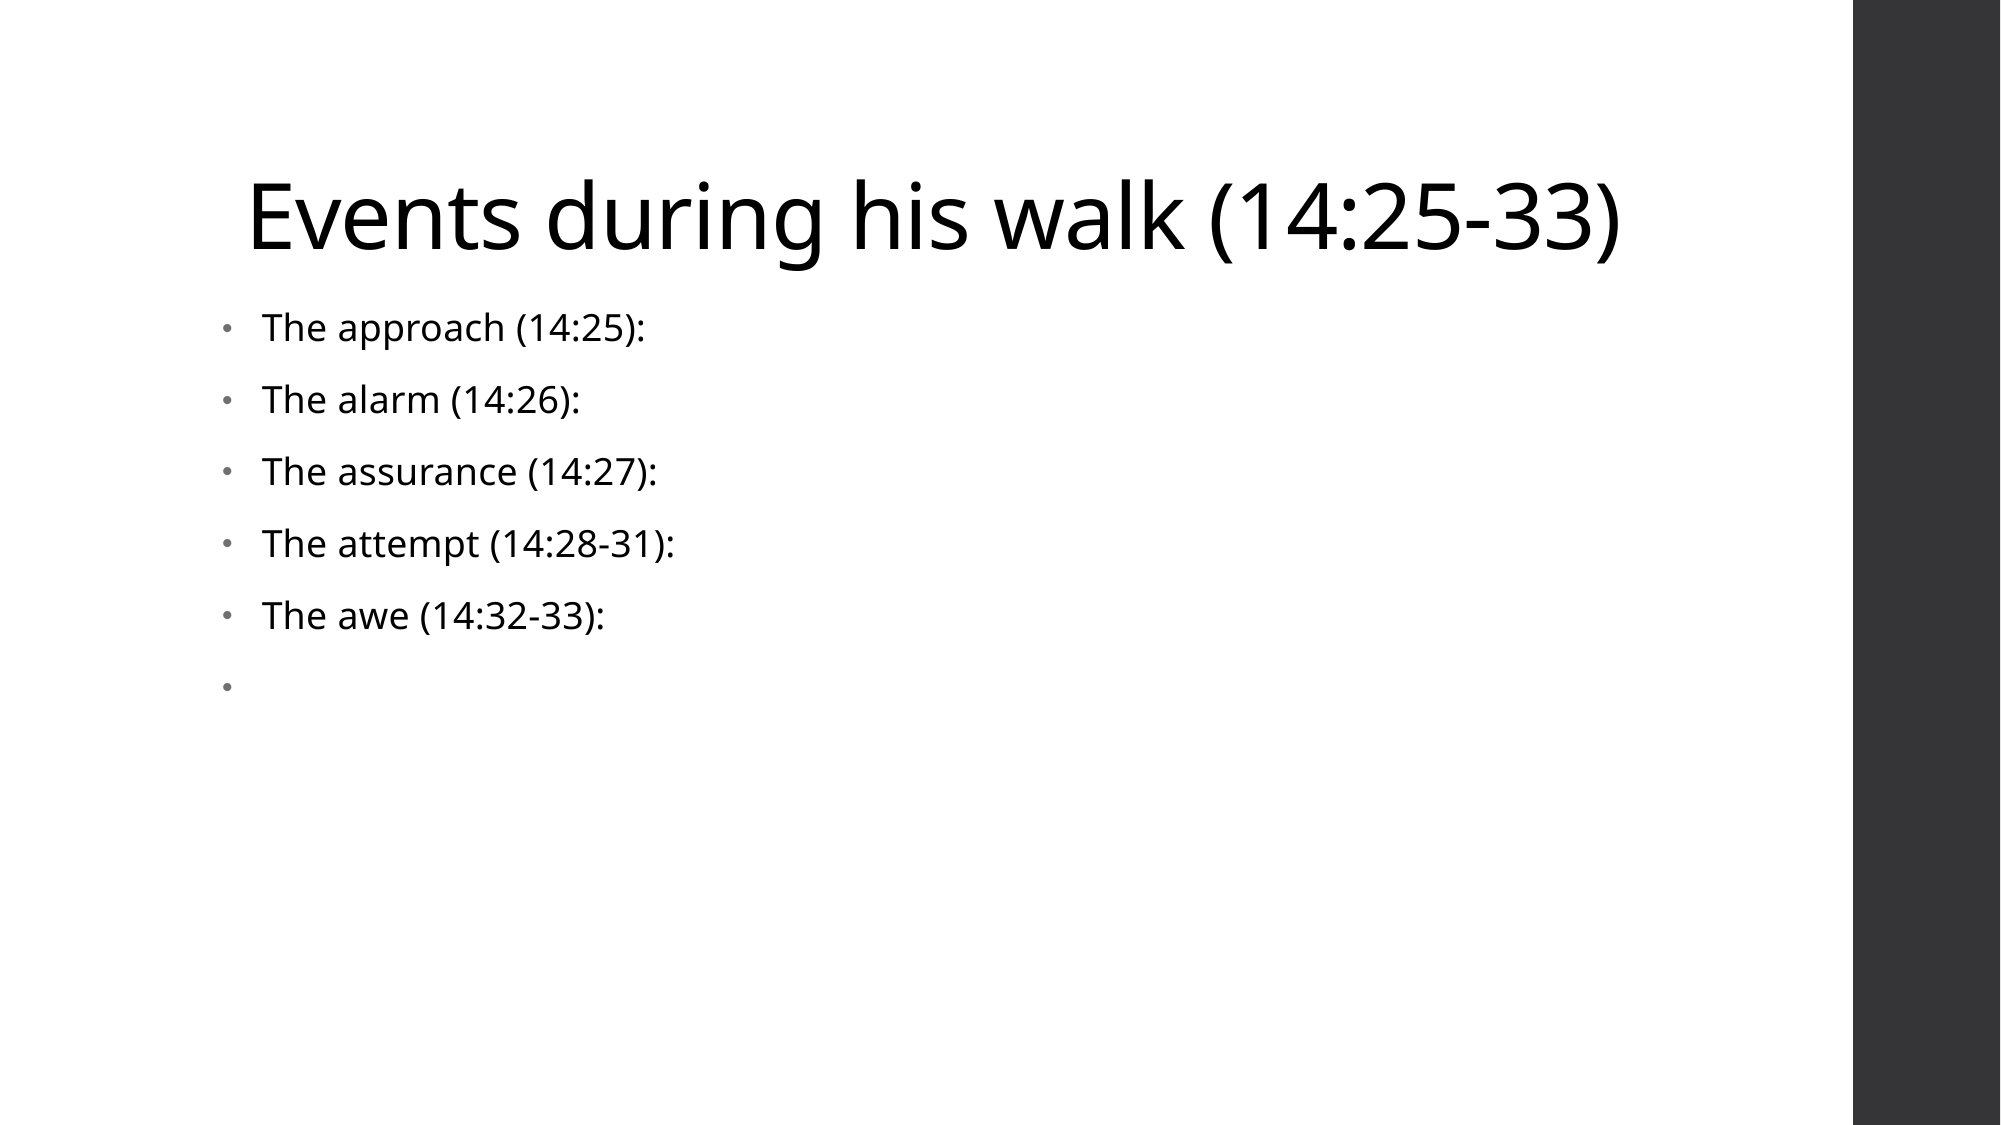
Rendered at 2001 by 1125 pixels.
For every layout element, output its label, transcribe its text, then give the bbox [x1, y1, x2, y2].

list The approach (14:25): The alarm (14:26): The assurance (14:27): The attempt (14:28-31): The awe (14:32-33): [206, 299, 1617, 1014]
title Events during his walk (14:25-33) [206, 60, 1797, 278]
